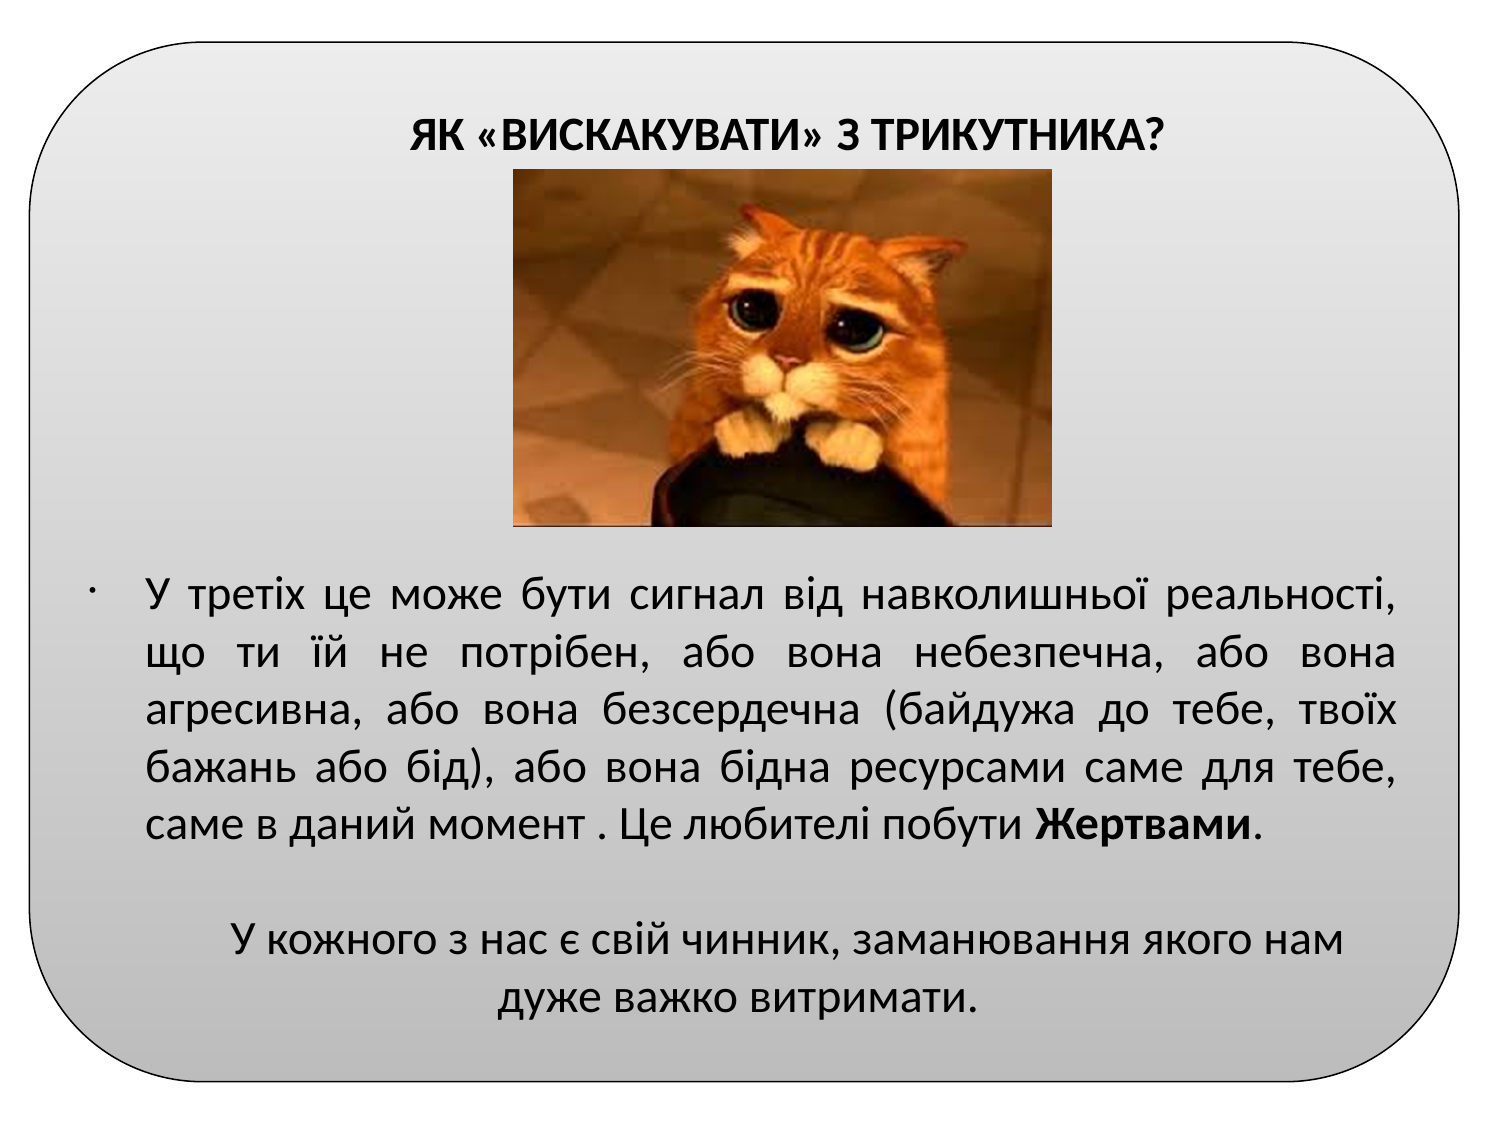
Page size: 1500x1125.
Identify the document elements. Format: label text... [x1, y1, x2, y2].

text_box ЯК «ВИСКАКУВАТИ» З ТРИКУТНИКА? У третіх це може бути сигнал від навколишньої реальності, що ти їй не потрібен, або вона небезпечна, або вона агресивна, або вона безсердечна (байдужа до тебе, твоїх бажань або бід), або вона бідна ресурсами саме для тебе, саме в даний момент . Це любителі побути Жертвами. У кожного з нас є свій чинник, заманювання якого нам дуже важко витримати. [29, 42, 1459, 1082]
picture [513, 169, 1052, 528]
